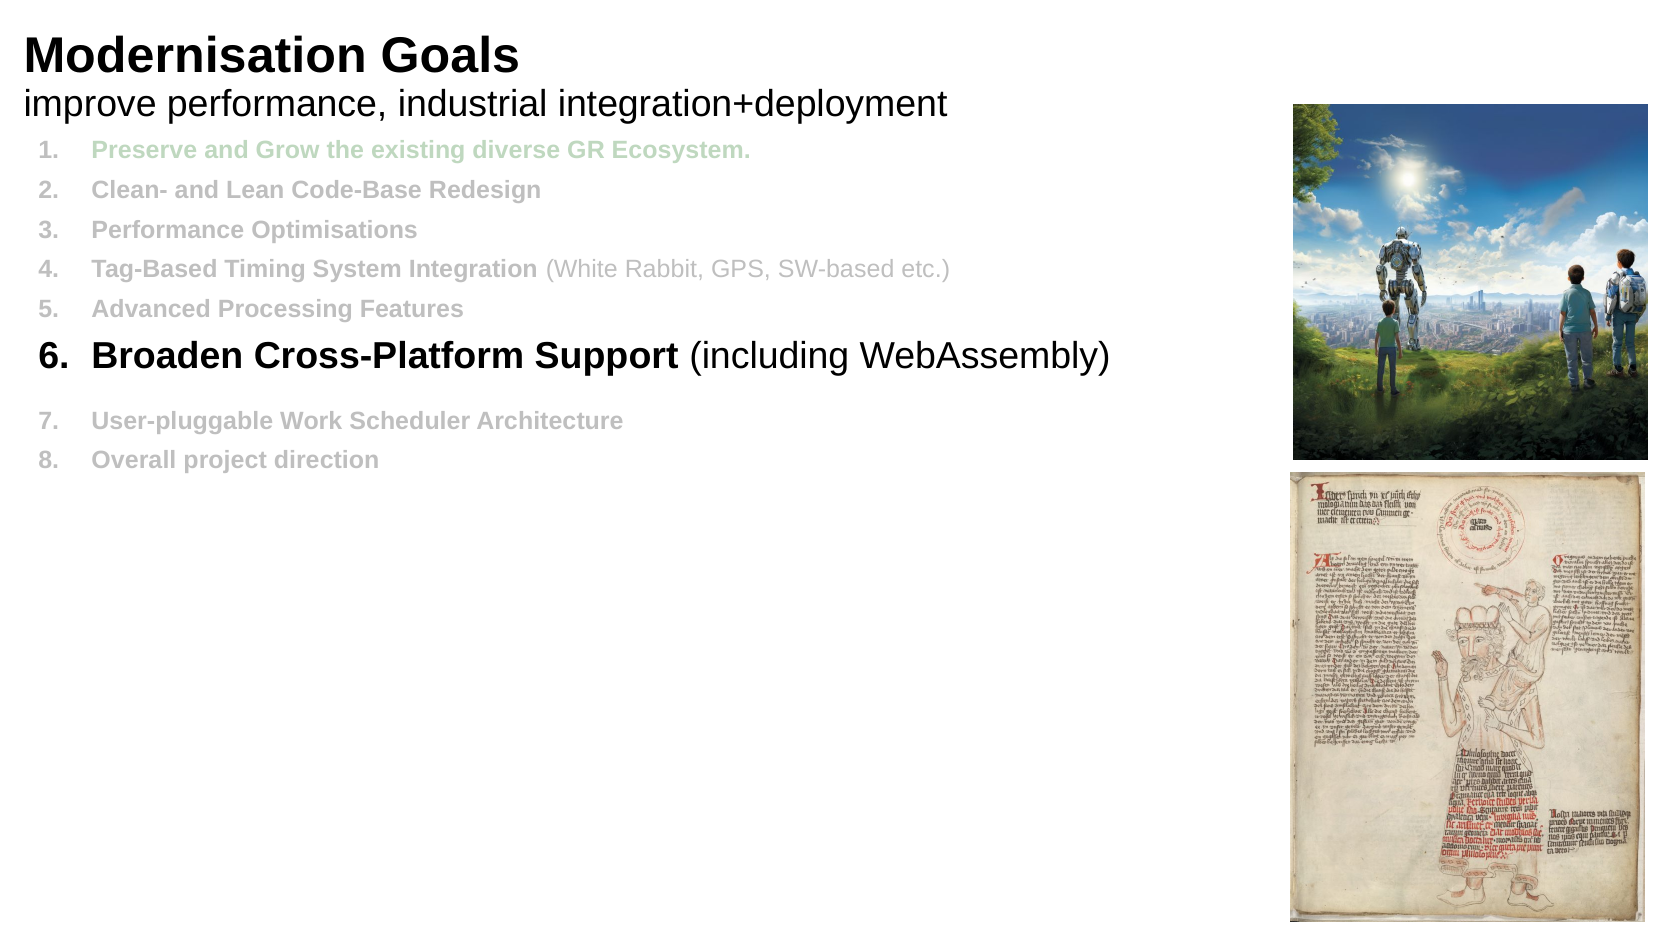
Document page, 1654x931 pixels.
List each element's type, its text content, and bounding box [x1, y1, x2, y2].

text_box [23, 132, 1270, 334]
title Modernisation Goals improve performance, industrial integration+deployment [23, 5, 1586, 146]
text_box [29, 398, 1276, 576]
list Preserve and Grow the existing diverse GR Ecosystem. Clean- and Lean Code-Base Redesign Performance Optimisations Tag-Based Timing System Integration (White Rabbit, GPS, SW-based etc.) Advanced Processing Features Broaden Cross-Platform Support (including WebAssembly) User-pluggable Work Scheduler Architecture Overall project direction [20, 135, 1282, 907]
picture [1290, 472, 1645, 922]
picture [1293, 104, 1648, 460]
